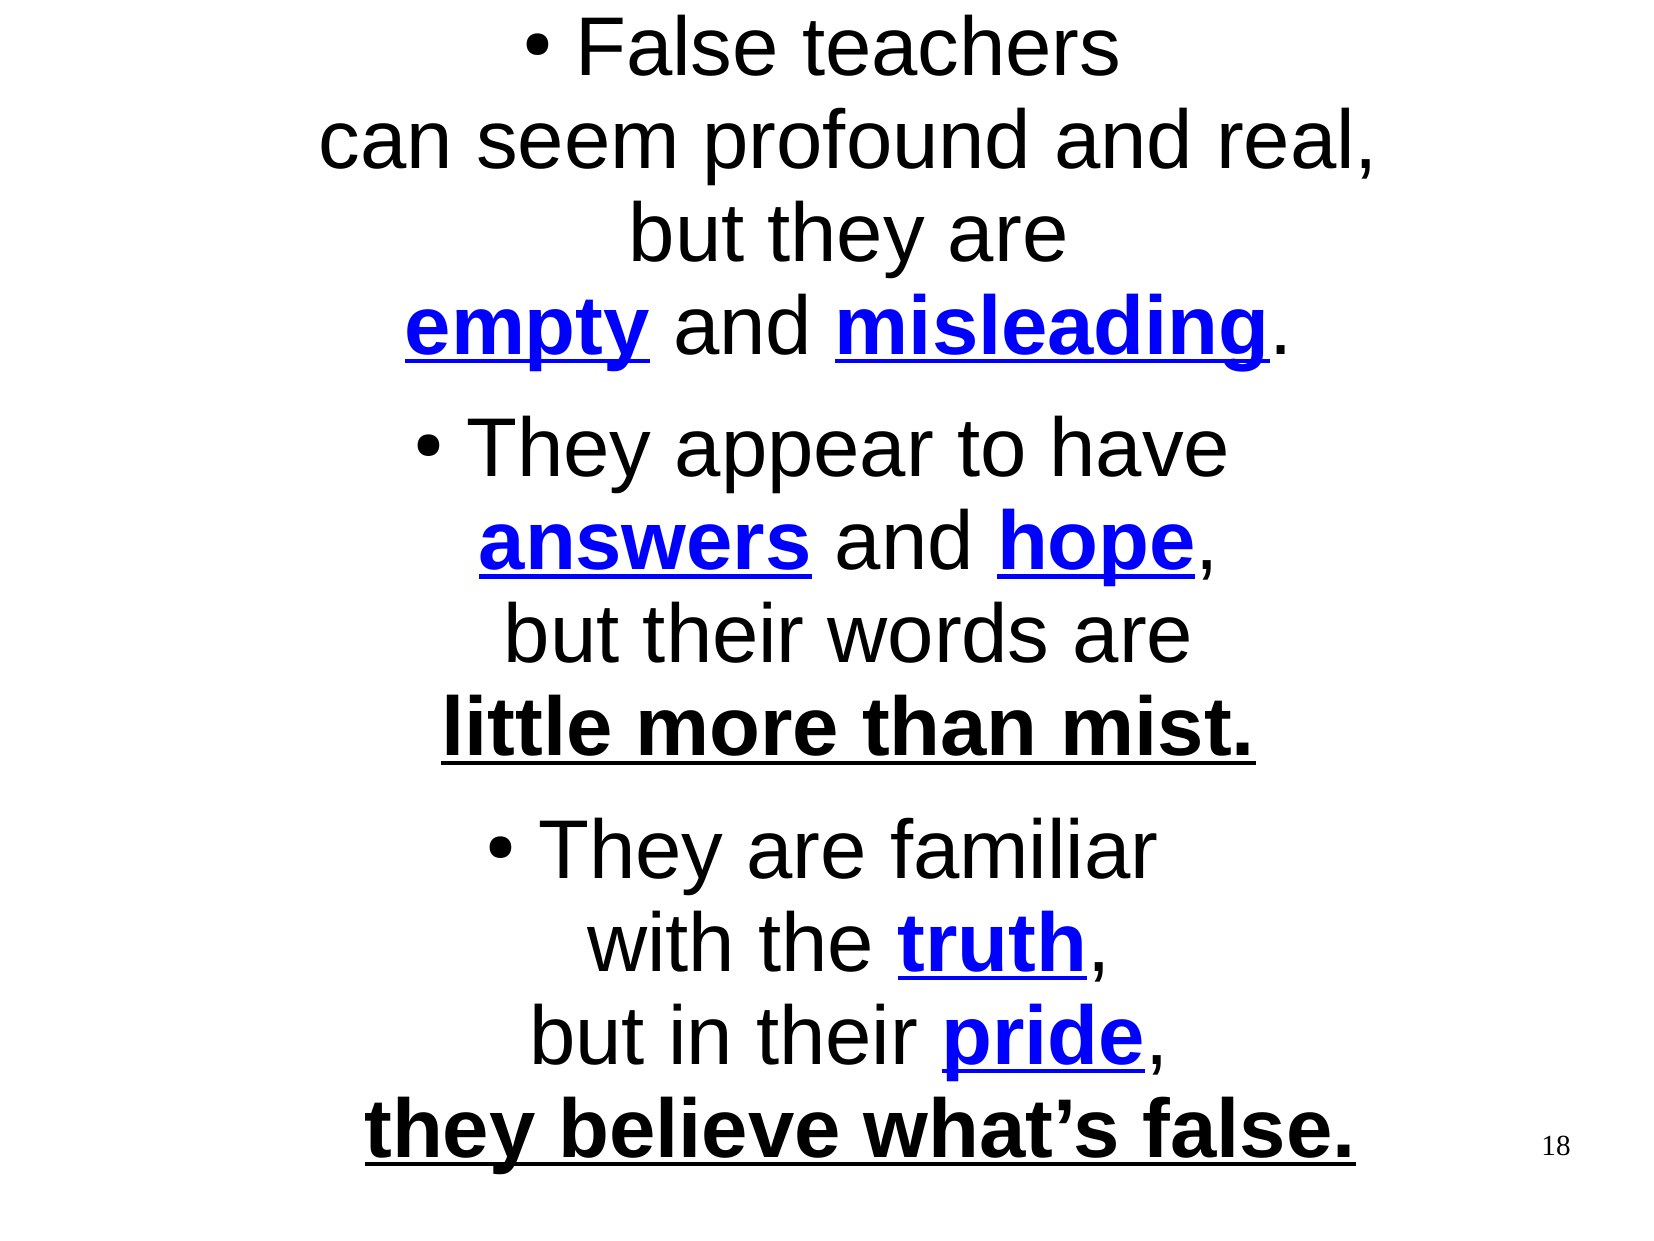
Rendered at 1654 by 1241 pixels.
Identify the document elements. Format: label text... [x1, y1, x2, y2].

list False teachers can seem profound and real, but they are empty and misleading. They appear to have answers and hope, but their words are little more than mist. They are familiar with the truth, but in their pride, they believe what’s false. [0, 0, 1651, 1238]
